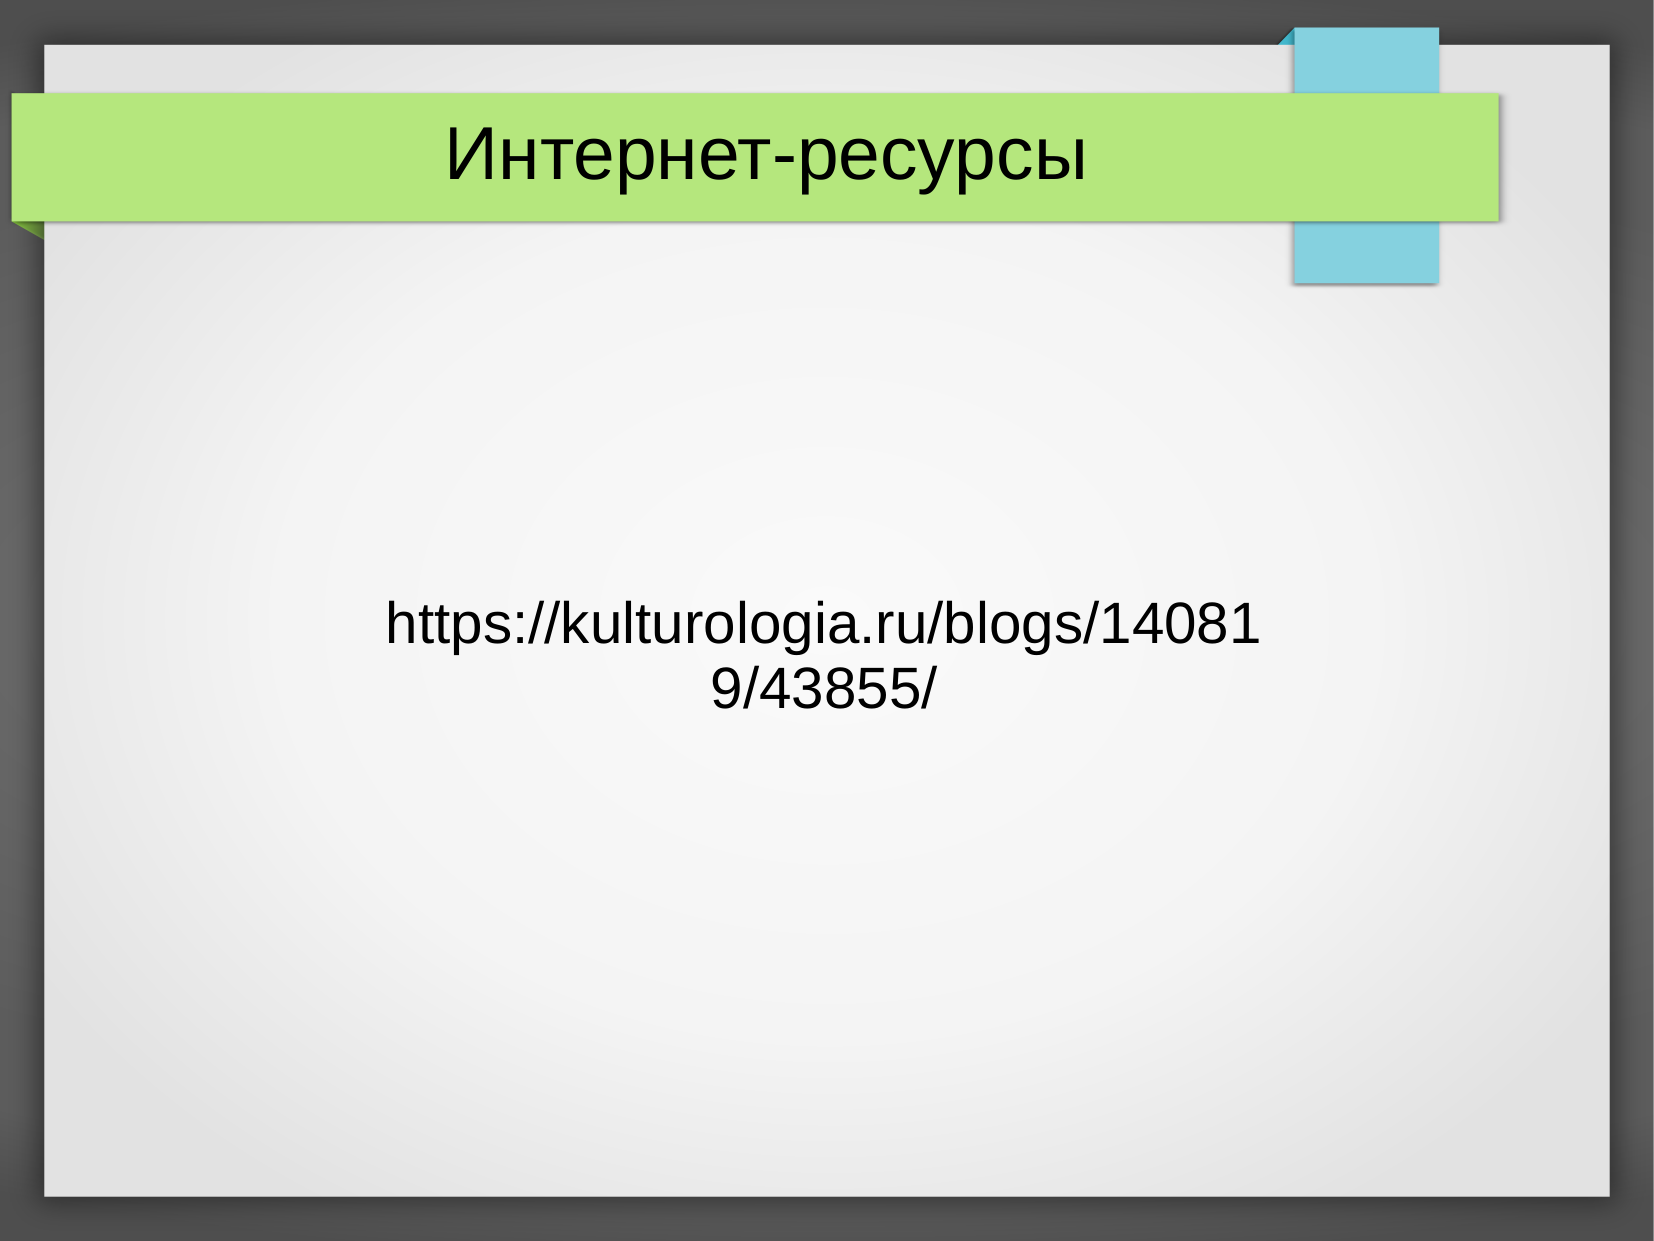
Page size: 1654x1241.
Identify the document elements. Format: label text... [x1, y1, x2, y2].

picture [0, 0, 1654, 1241]
title Интернет-ресурсы [82, 69, 1264, 238]
text_box https://kulturologia.ru/blogs/140819/43855/ [365, 541, 1284, 729]
